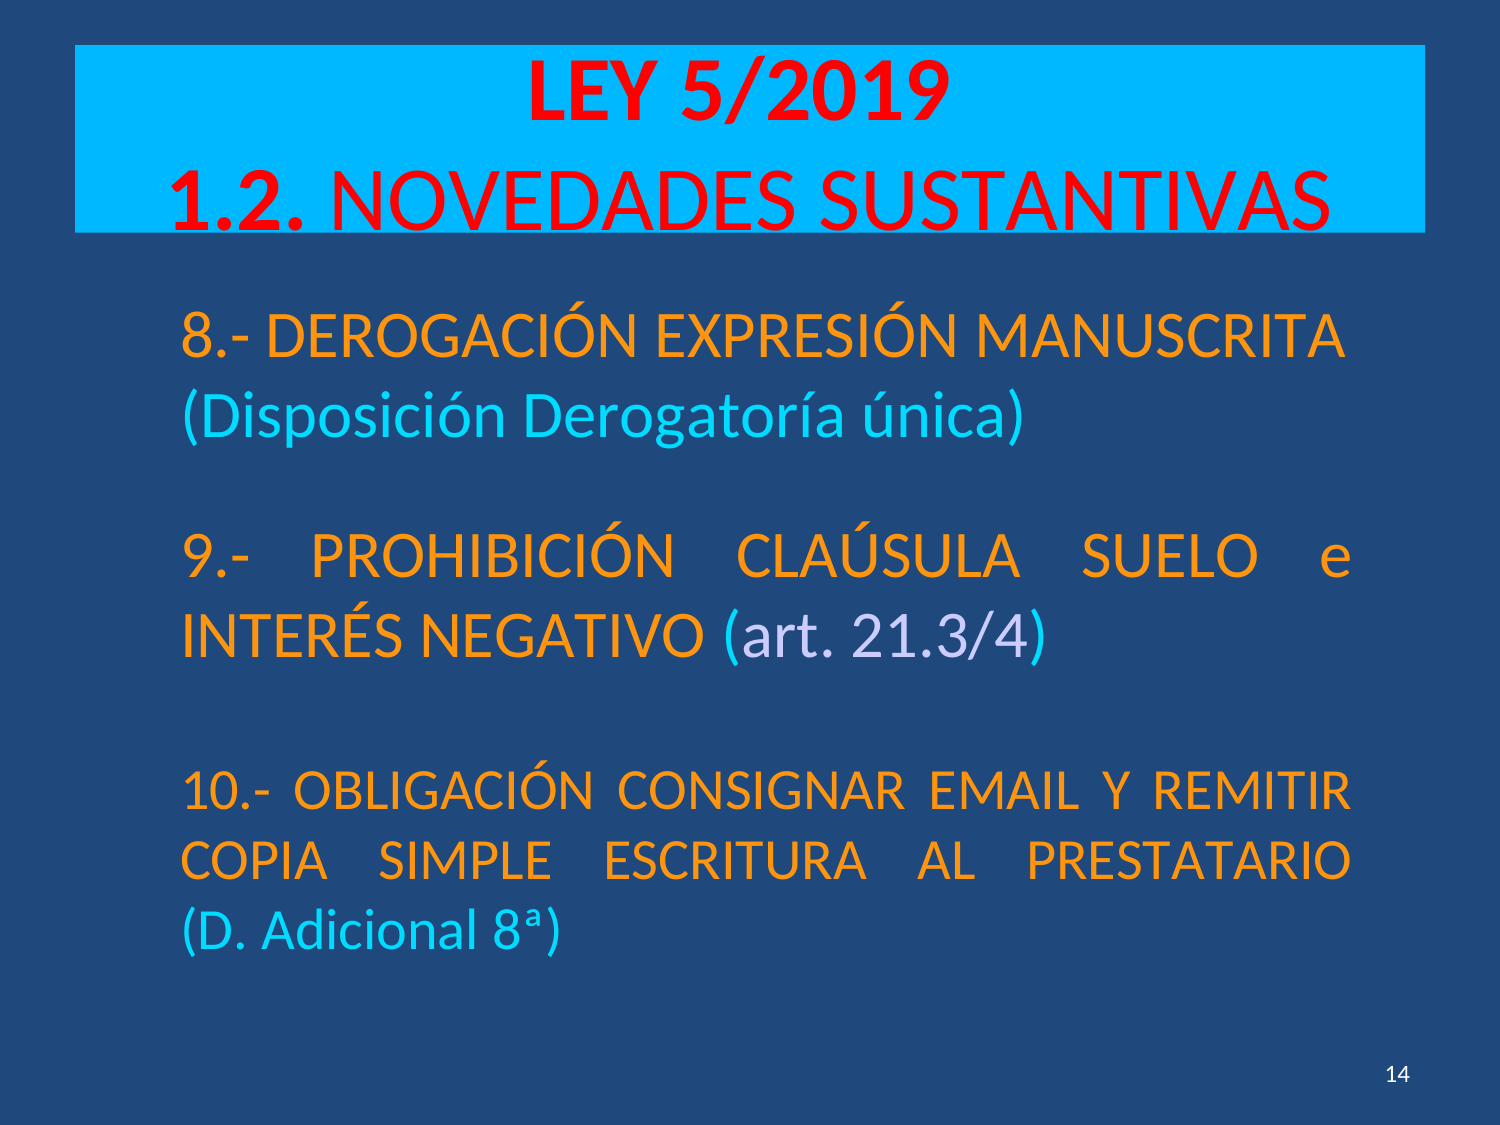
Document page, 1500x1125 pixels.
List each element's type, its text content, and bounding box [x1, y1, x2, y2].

text_box 8.- DEROGACIÓN EXPRESIÓN MANUSCRITA (Disposición Derogatoría única) 9.- PROHIBICIÓN CLAÚSULA SUELO e INTERÉS NEGATIVO (art. 21.3/4) 10.- OBLIGACIÓN CONSIGNAR EMAIL Y REMITIR COPIA SIMPLE ESCRITURA AL PRESTATARIO (D. Adicional 8ª) [165, 283, 1369, 939]
text_box LEY 5/2019 1.2. NOVEDADES SUSTANTIVAS [75, 45, 1426, 233]
text_box <número> [1074, 1042, 1426, 1103]
